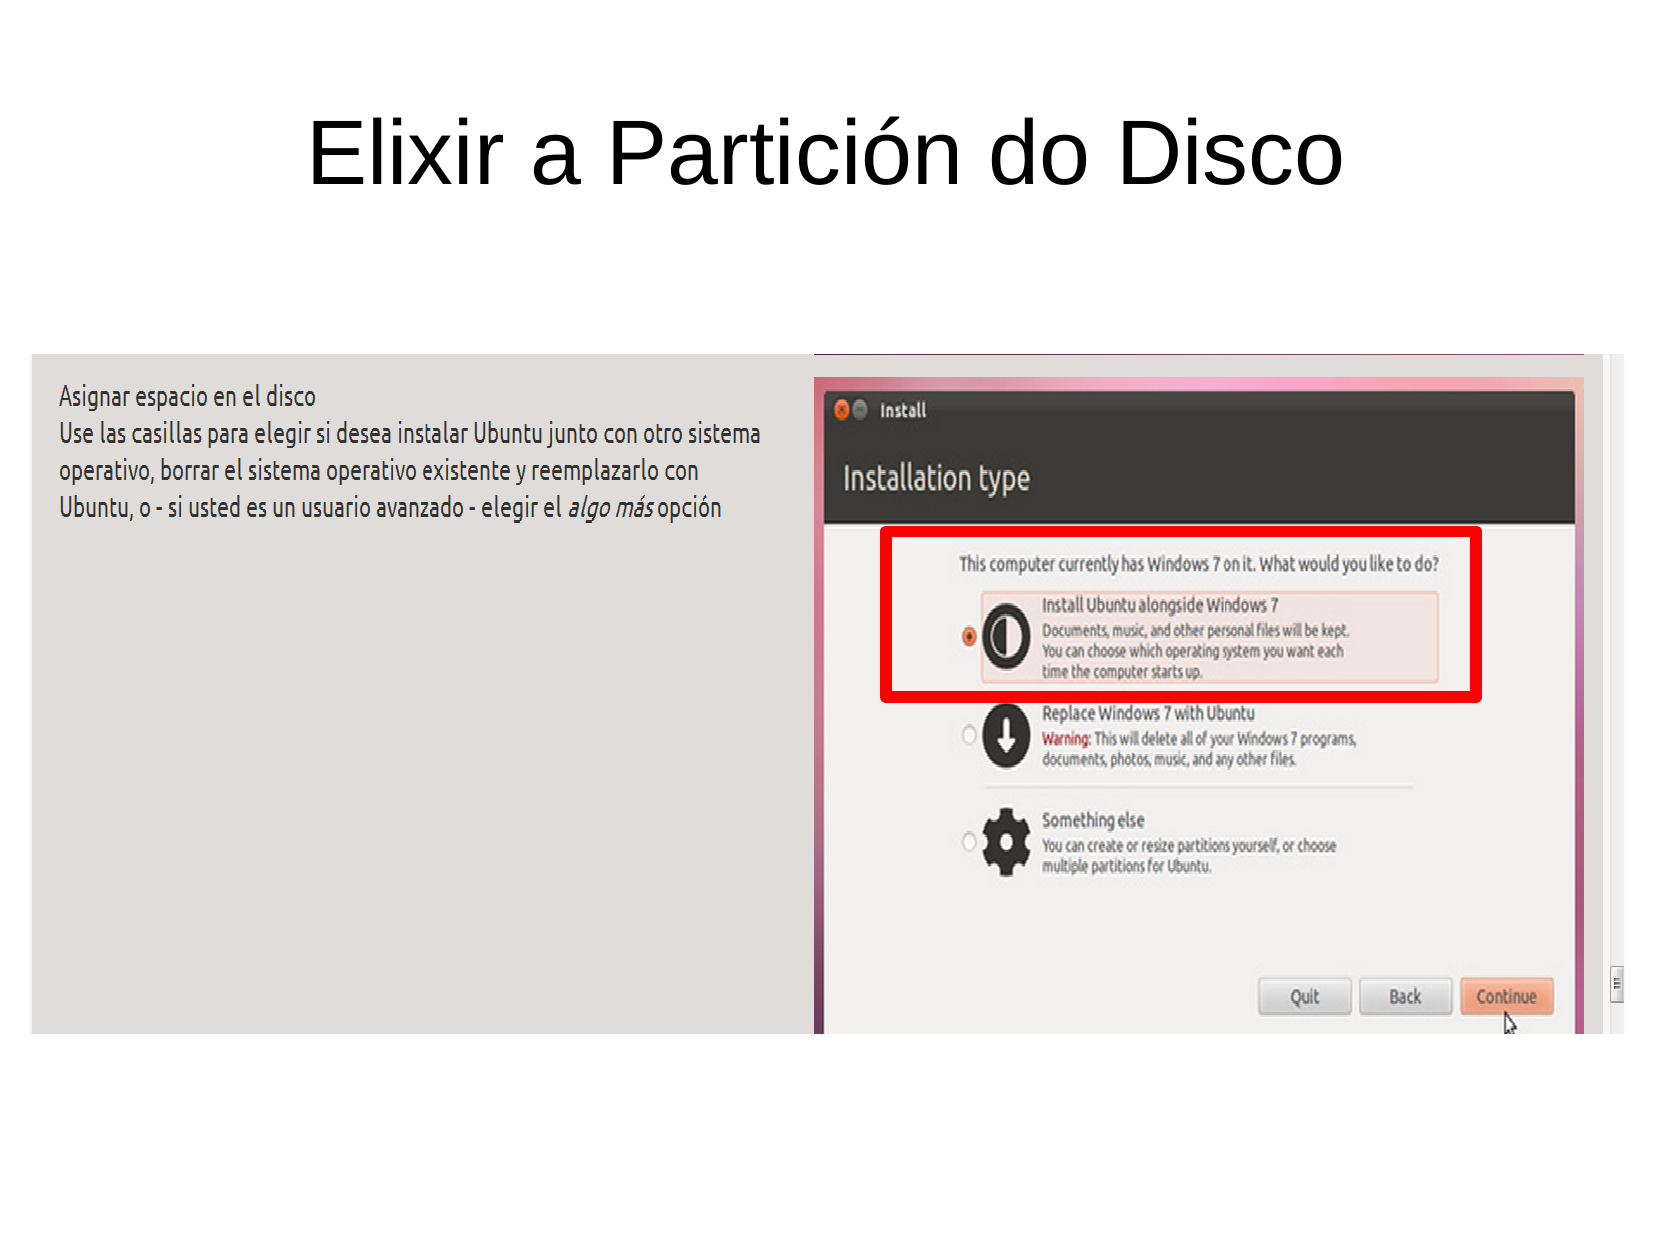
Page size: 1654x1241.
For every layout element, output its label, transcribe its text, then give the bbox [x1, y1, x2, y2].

picture [29, 354, 1625, 1034]
title Elixir a Partición do Disco [82, 49, 1571, 257]
text_box [885, 531, 1477, 697]
